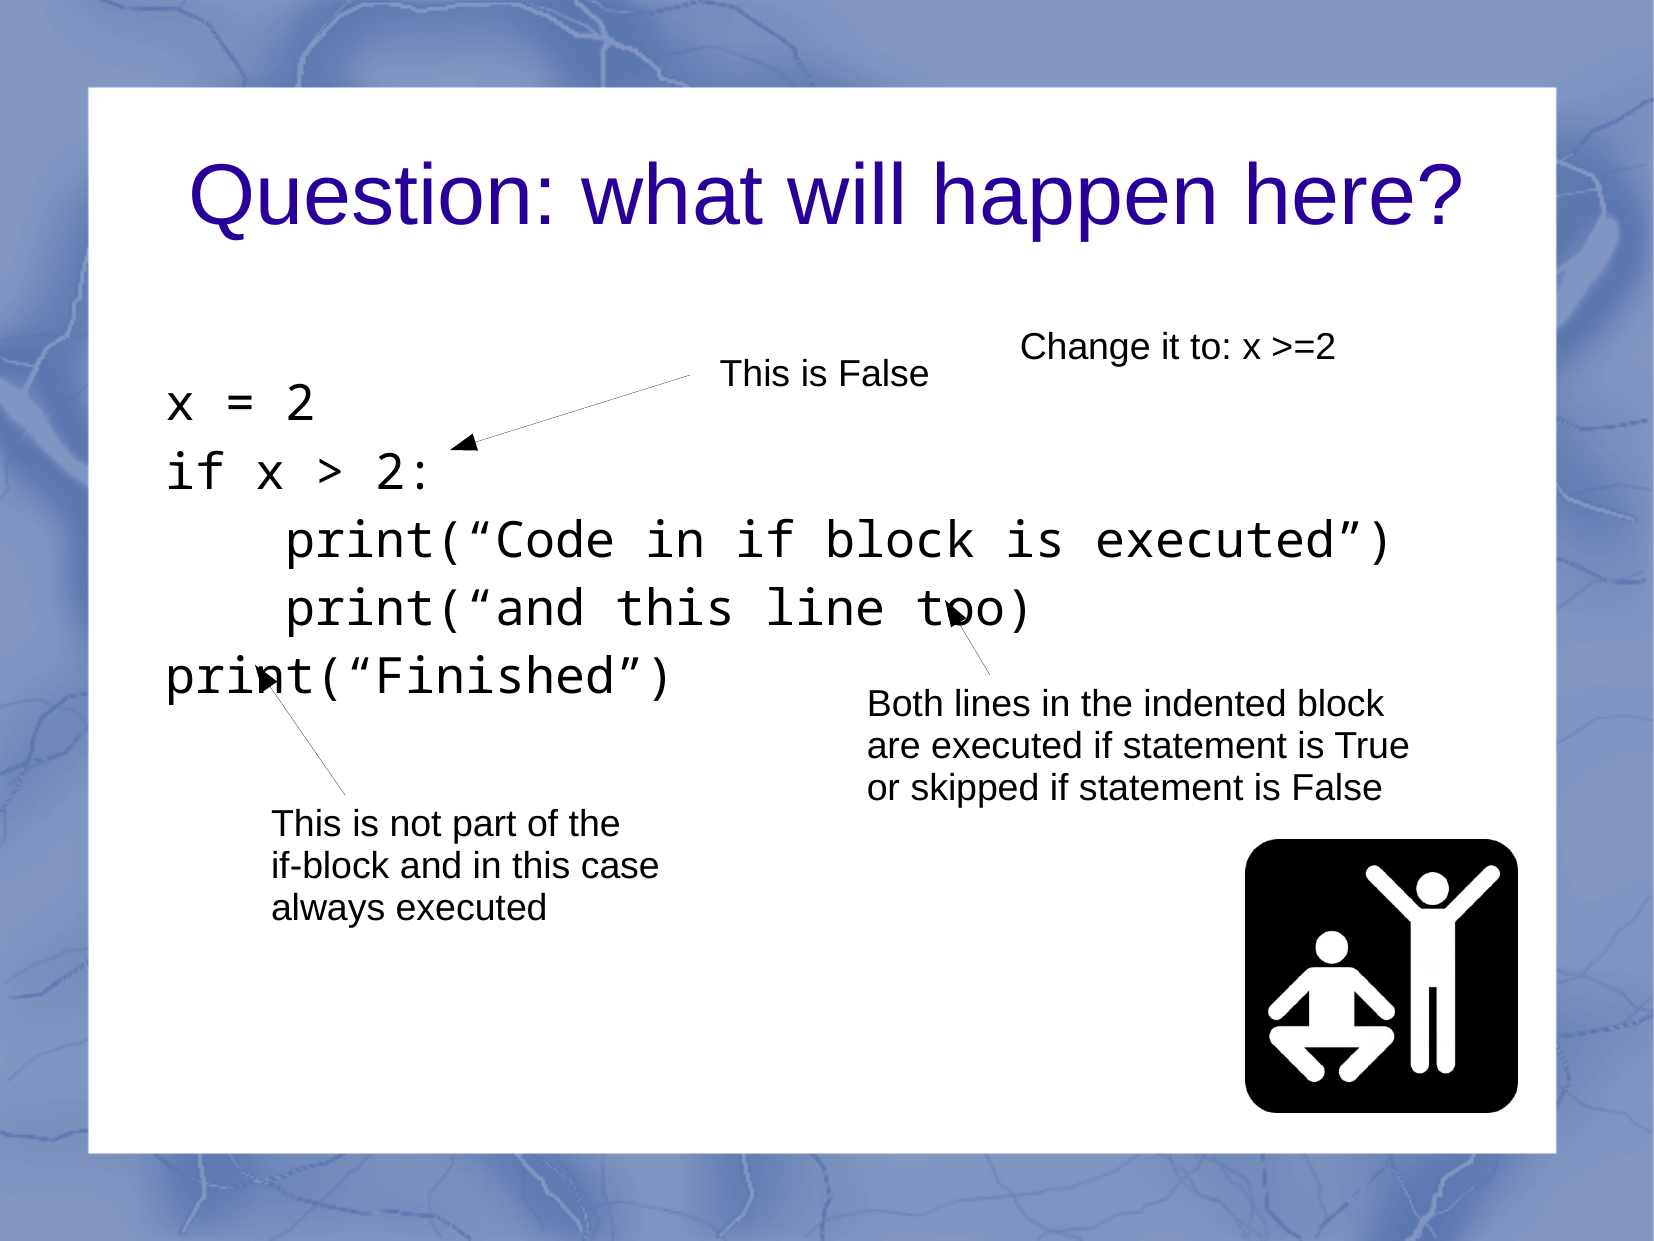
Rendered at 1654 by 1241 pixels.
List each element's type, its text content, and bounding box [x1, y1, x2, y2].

text_box This is False [704, 345, 946, 402]
text_box x = 2 if x > 2: print(“Code in if block is executed”) print(“and this line too) print(“Finished”) [150, 360, 1411, 665]
picture [0, 0, 1654, 1241]
text_box This is not part of the if-block and in this case always executed [256, 795, 676, 936]
text_box Change it to: x >=2 [1005, 318, 1352, 376]
title Question: what will happen here? [118, 90, 1536, 298]
text_box Both lines in the indented block are executed if statement is True or skipped if statement is False [852, 675, 1426, 816]
